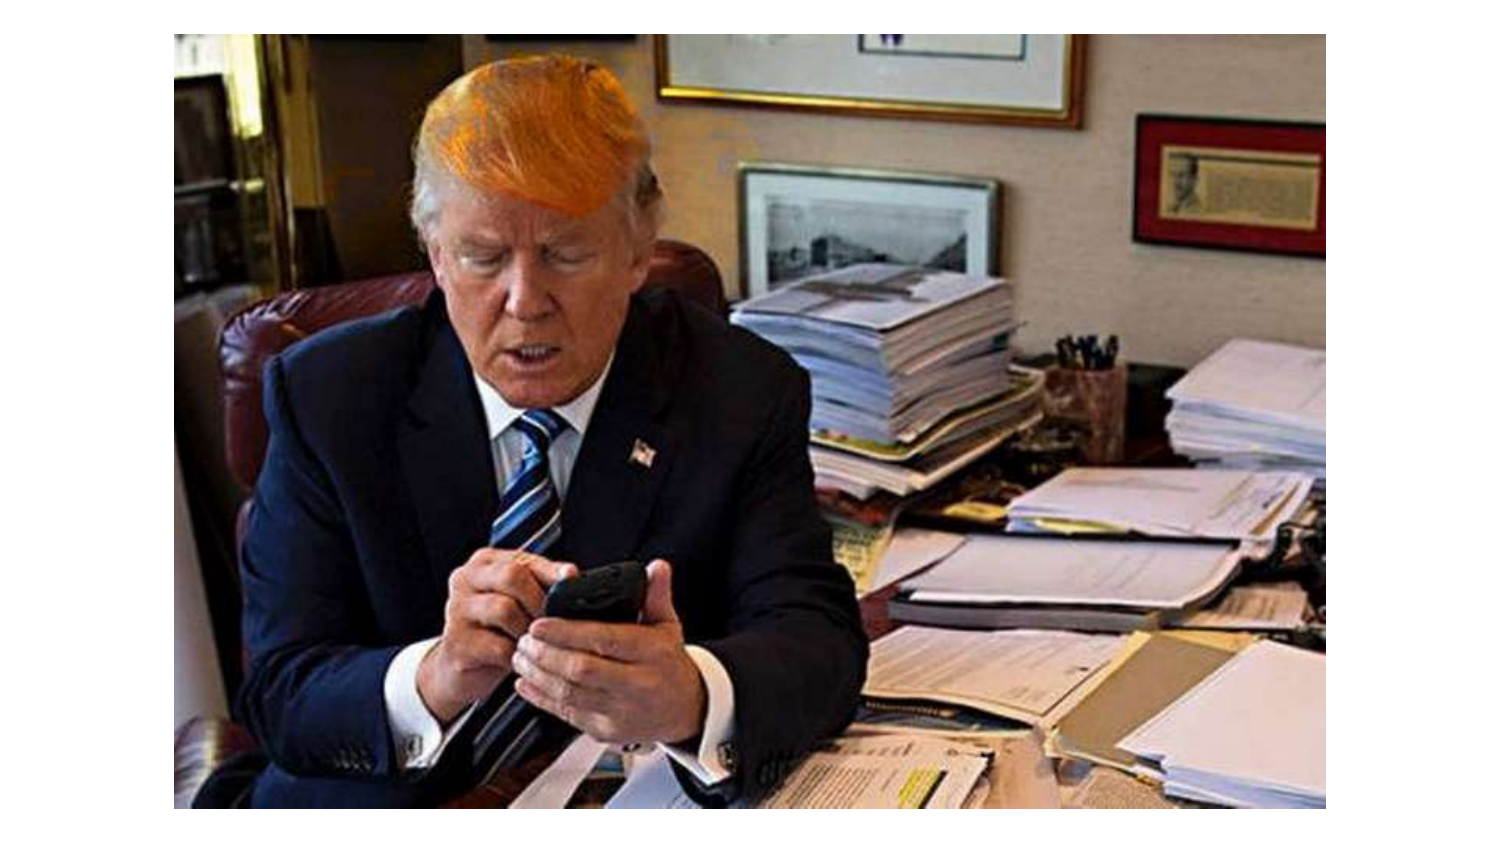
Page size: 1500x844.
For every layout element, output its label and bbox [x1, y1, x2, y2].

picture [174, 34, 1326, 809]
